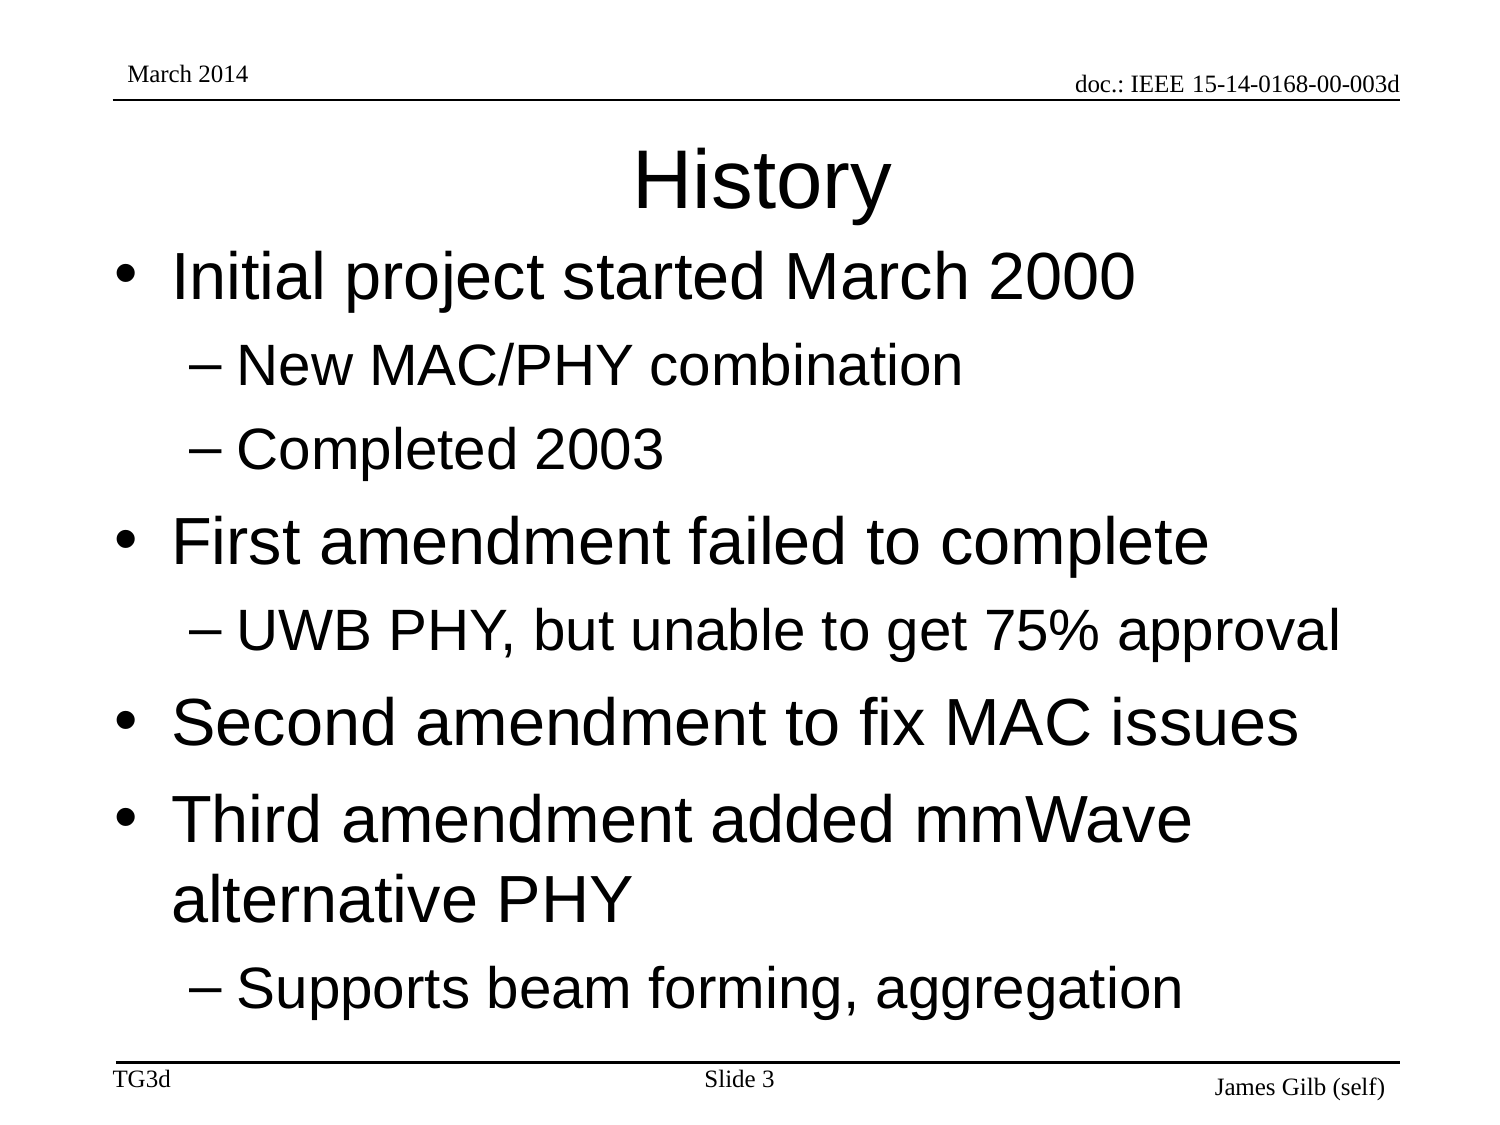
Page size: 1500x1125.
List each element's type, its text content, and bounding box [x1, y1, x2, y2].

title History [125, 112, 1401, 238]
list Initial project started March 2000 New MAC/PHY combination Completed 2003 First amendment failed to complete UWB PHY, but unable to get 75% approval Second amendment to fix MAC issues Third amendment added mmWave alternative PHY Supports beam forming, aggregation [99, 224, 1375, 1125]
